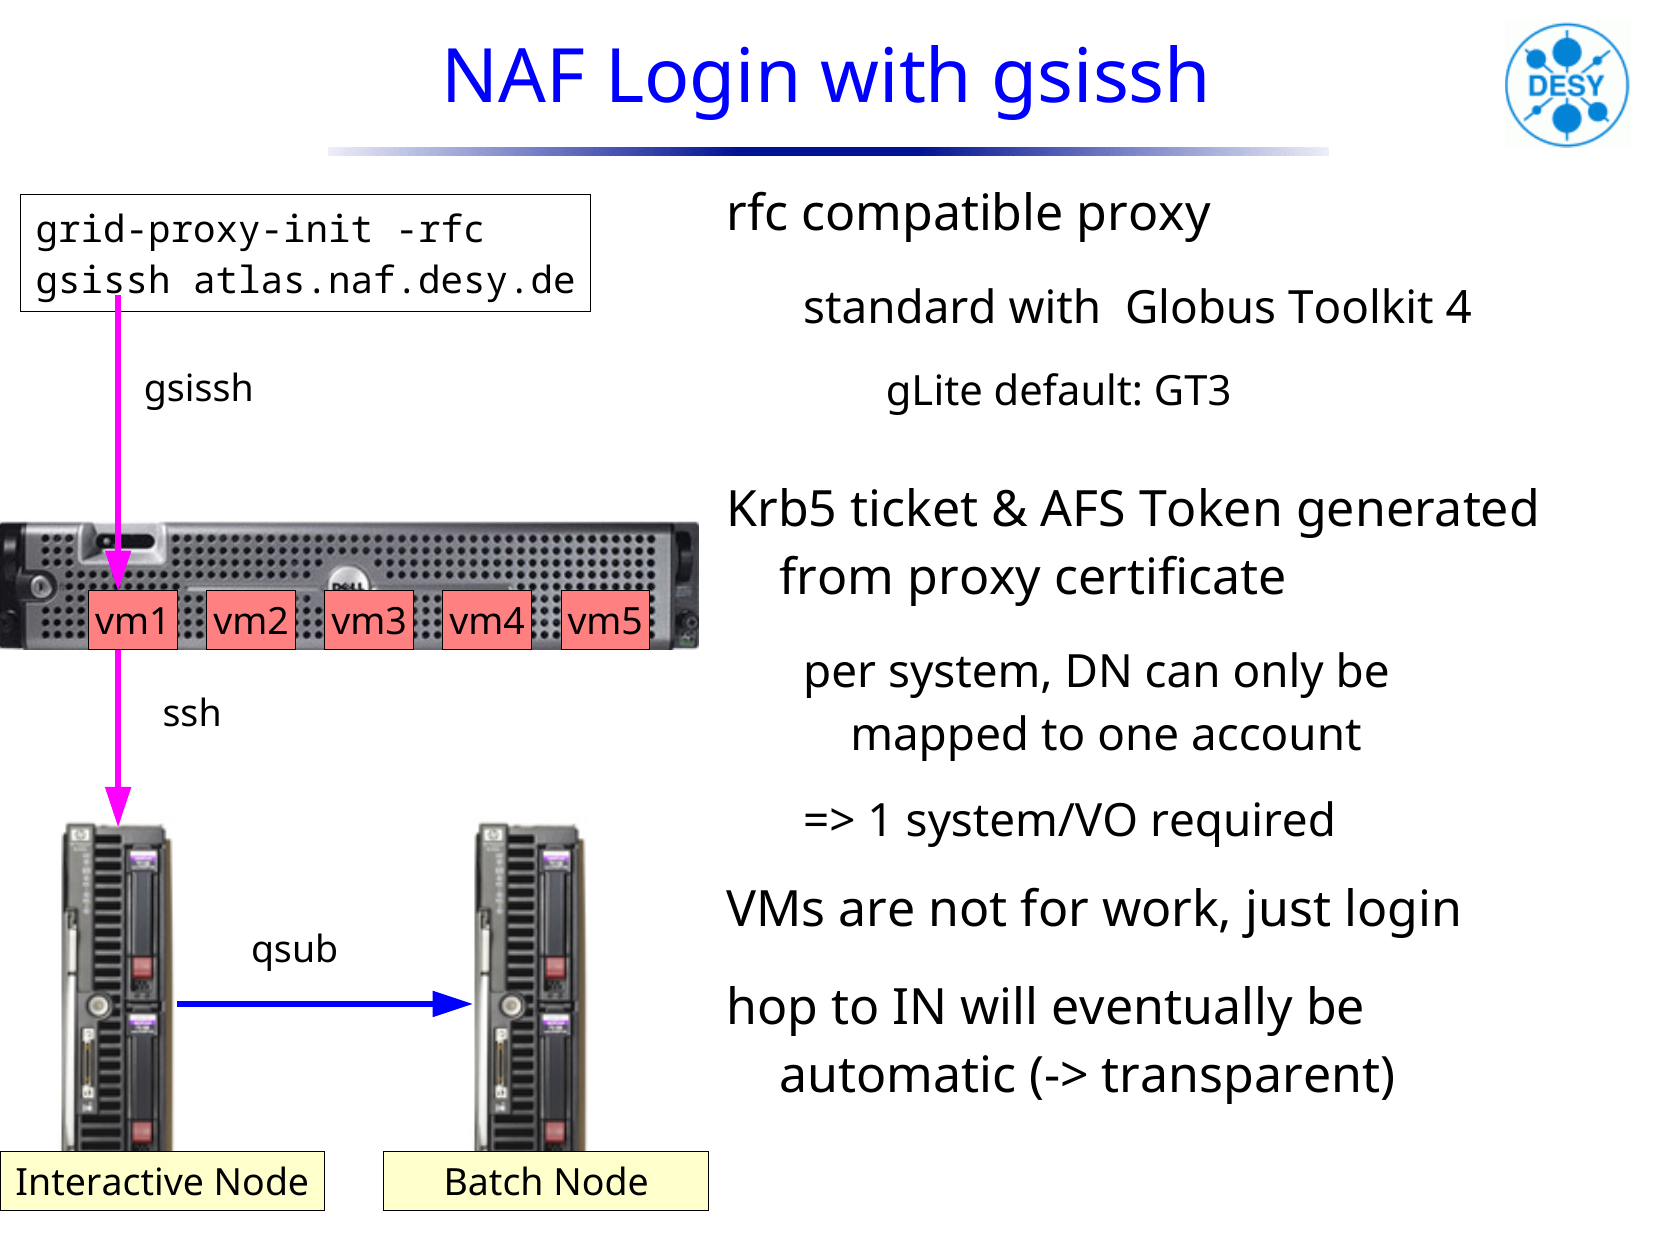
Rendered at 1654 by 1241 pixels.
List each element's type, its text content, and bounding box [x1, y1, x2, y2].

list rfc compatible proxy standard with Globus Toolkit 4 gLite default: GT3 [708, 177, 1565, 422]
list Krb5 ticket & AFS Token generated from proxy certificate per system, DN can only be mapped to one account => 1 system/VO required VMs are not for work, just login hop to IN will eventually be automatic (-> transparent) [708, 472, 1565, 1118]
text_box vm5 [561, 590, 650, 650]
text_box Batch Node [383, 1151, 709, 1211]
text_box ssh [147, 679, 236, 747]
text_box grid-proxy-init -rfc gsissh atlas.naf.desy.de [20, 194, 591, 296]
picture [119, 519, 699, 650]
text_box gsissh [129, 354, 266, 422]
text_box vm4 [442, 590, 532, 650]
title NAF Login with gsissh [147, 7, 1506, 141]
picture [354, 814, 709, 1211]
text_box qsub [236, 915, 354, 983]
text_box vm3 [324, 590, 414, 650]
text_box Interactive Node [0, 1151, 325, 1211]
picture [328, 147, 1329, 156]
picture [0, 814, 296, 1151]
picture [0, 519, 117, 650]
picture [1505, 21, 1631, 148]
text_box vm1 [88, 590, 178, 650]
text_box vm2 [206, 590, 296, 650]
